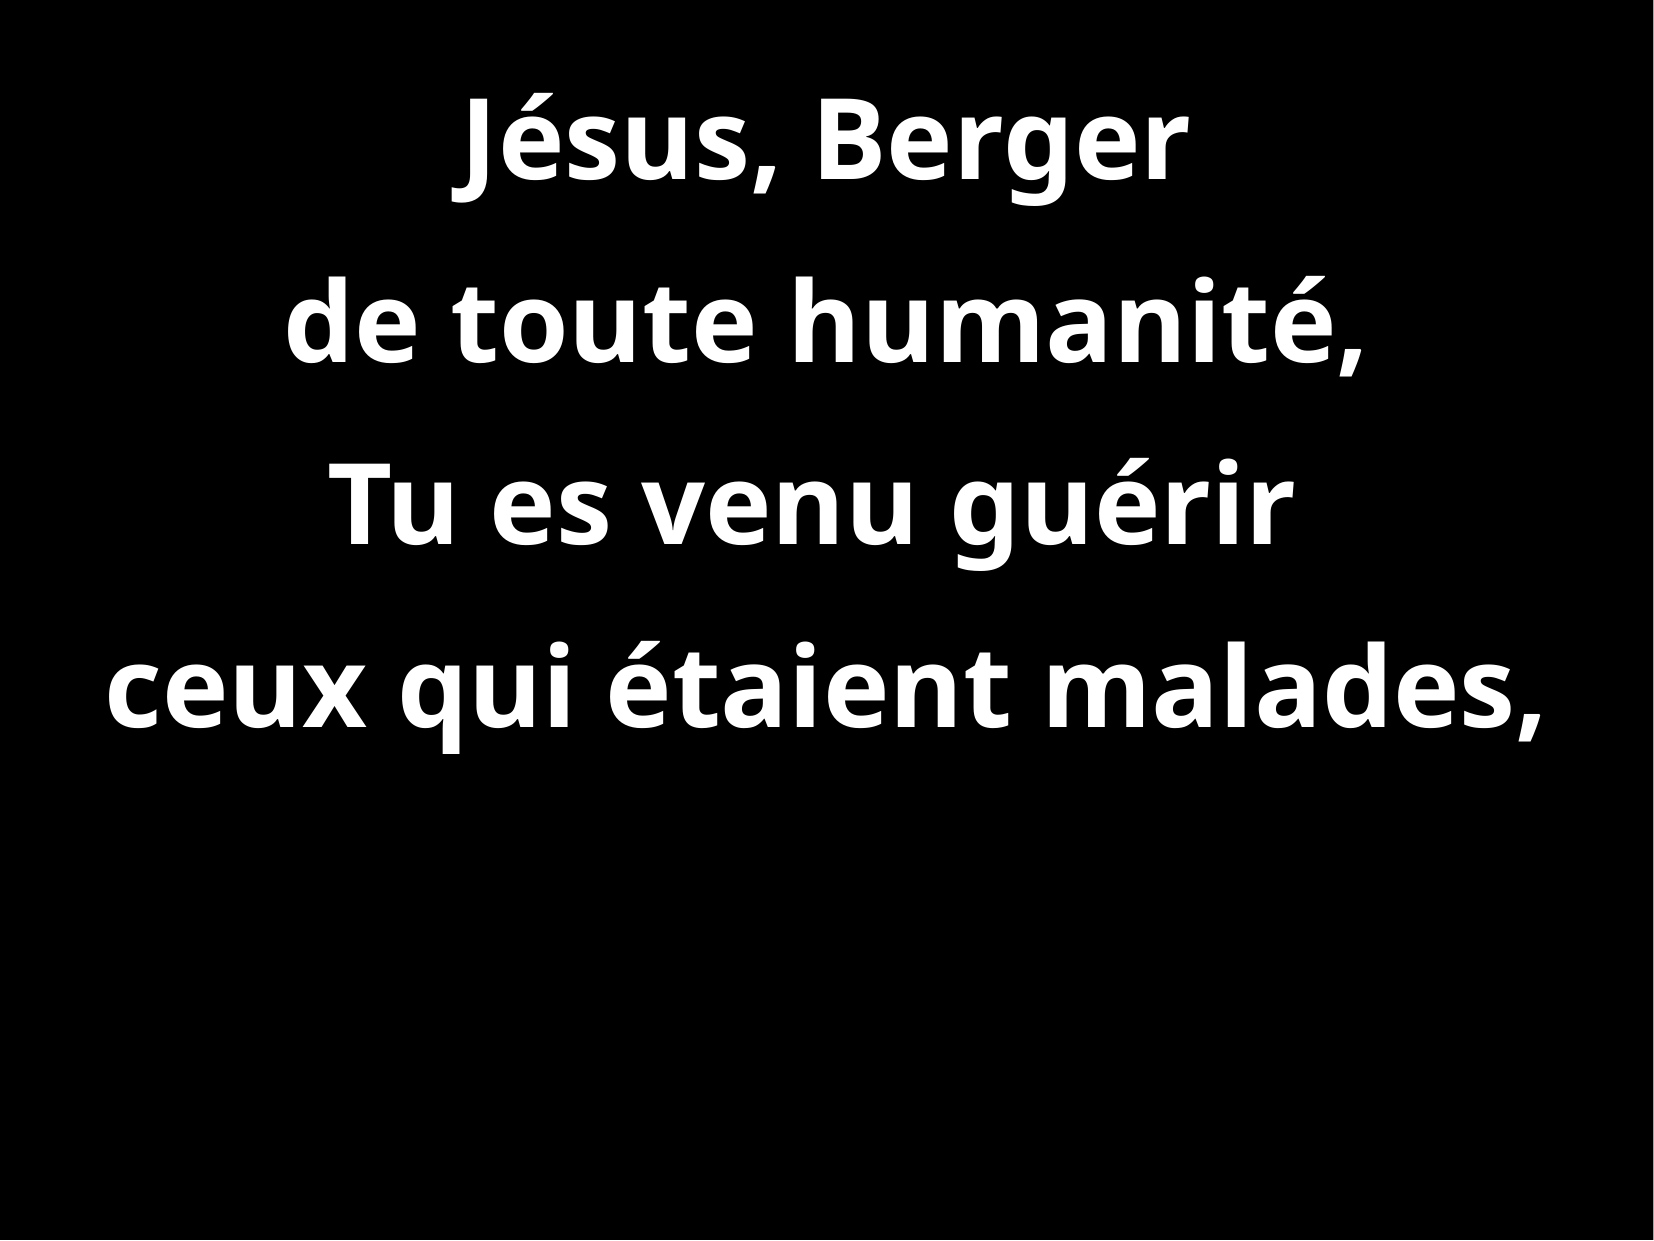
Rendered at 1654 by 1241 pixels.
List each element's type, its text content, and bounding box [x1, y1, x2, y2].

list Jésus, Berger de toute humanité, Tu es venu guérir ceux qui étaient malades, [82, 59, 1571, 1109]
